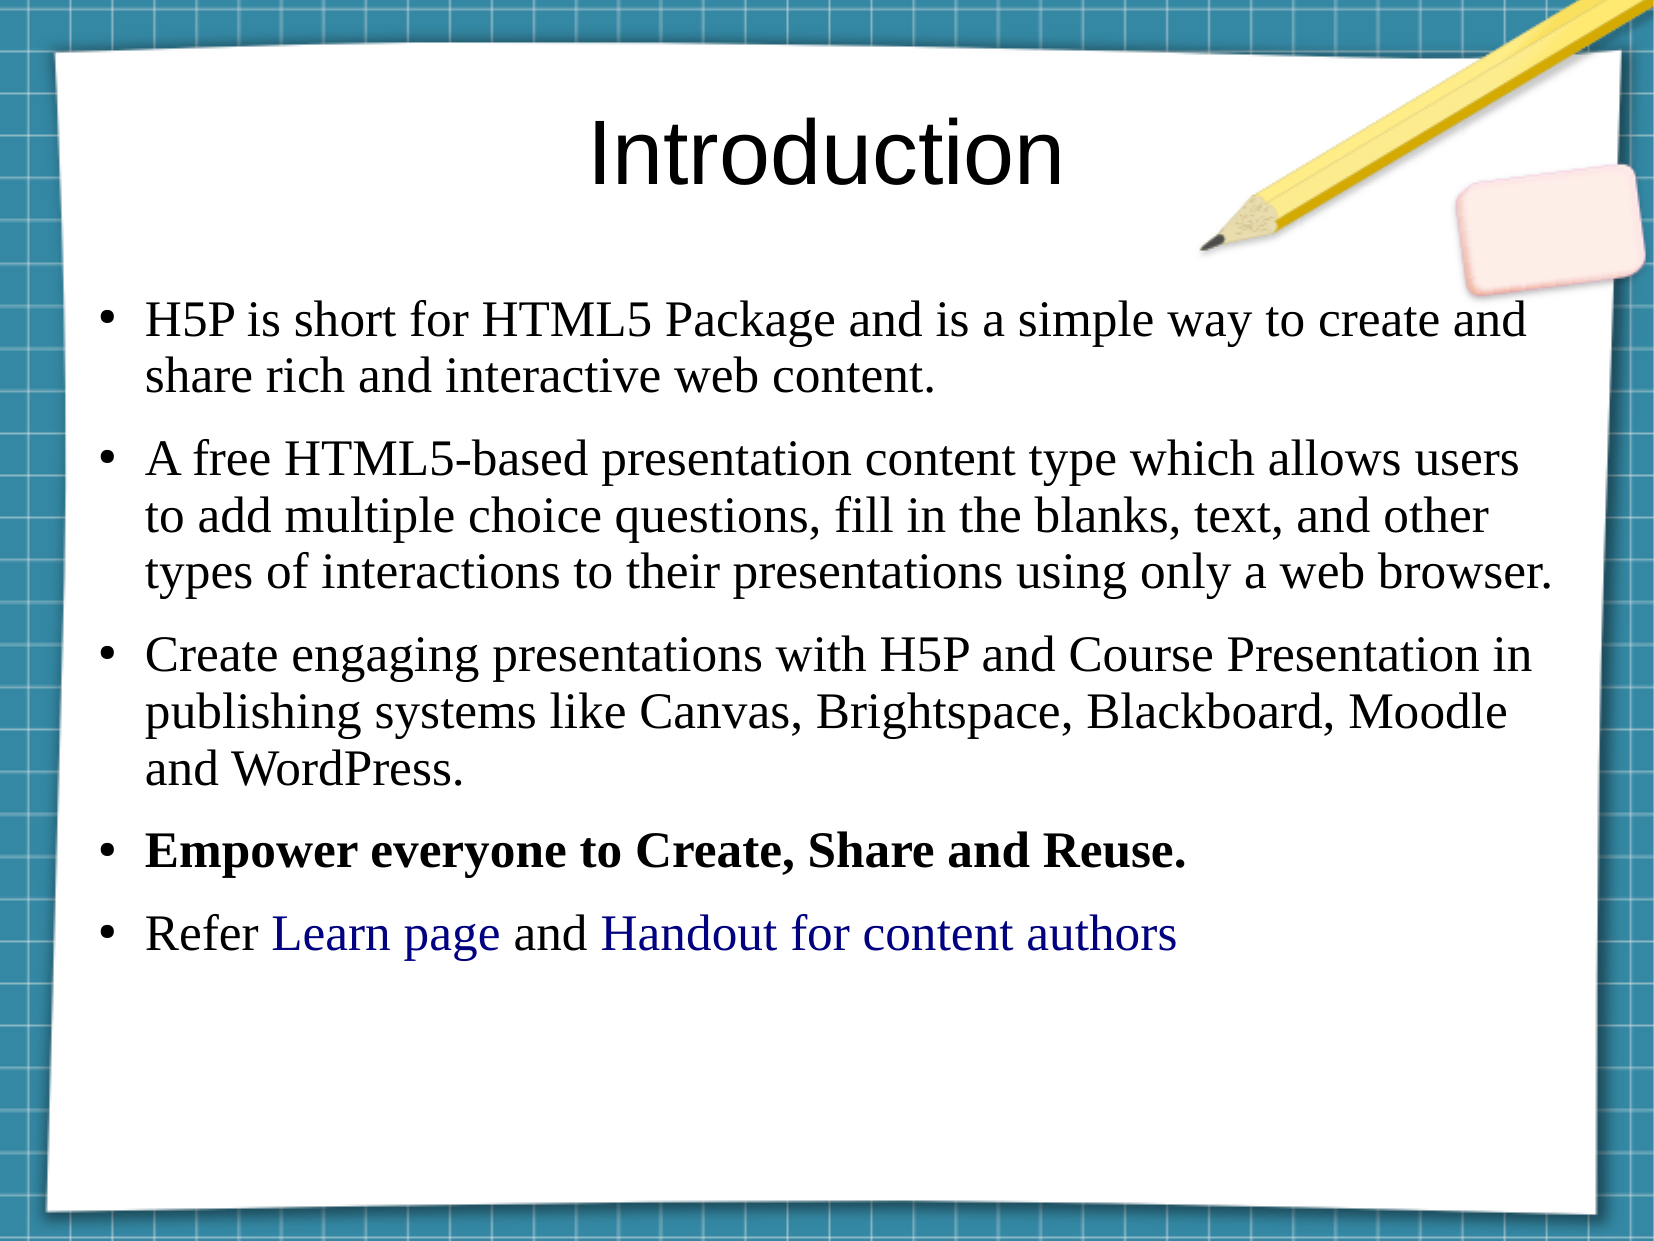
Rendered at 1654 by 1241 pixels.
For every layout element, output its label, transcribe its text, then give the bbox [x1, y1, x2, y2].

title Introduction [82, 49, 1571, 257]
picture [0, 0, 1654, 1241]
list H5P is short for HTML5 Package and is a simple way to create and share rich and interactive web content. A free HTML5-based presentation content type which allows users to add multiple choice questions, fill in the blanks, text, and other types of interactions to their presentations using only a web browser. Create engaging presentations with H5P and Course Presentation in publishing systems like Canvas, Brightspace, Blackboard, Moodle and WordPress. Empower everyone to Create, Share and Reuse. Refer Learn page and Handout for content authors [82, 290, 1571, 1010]
